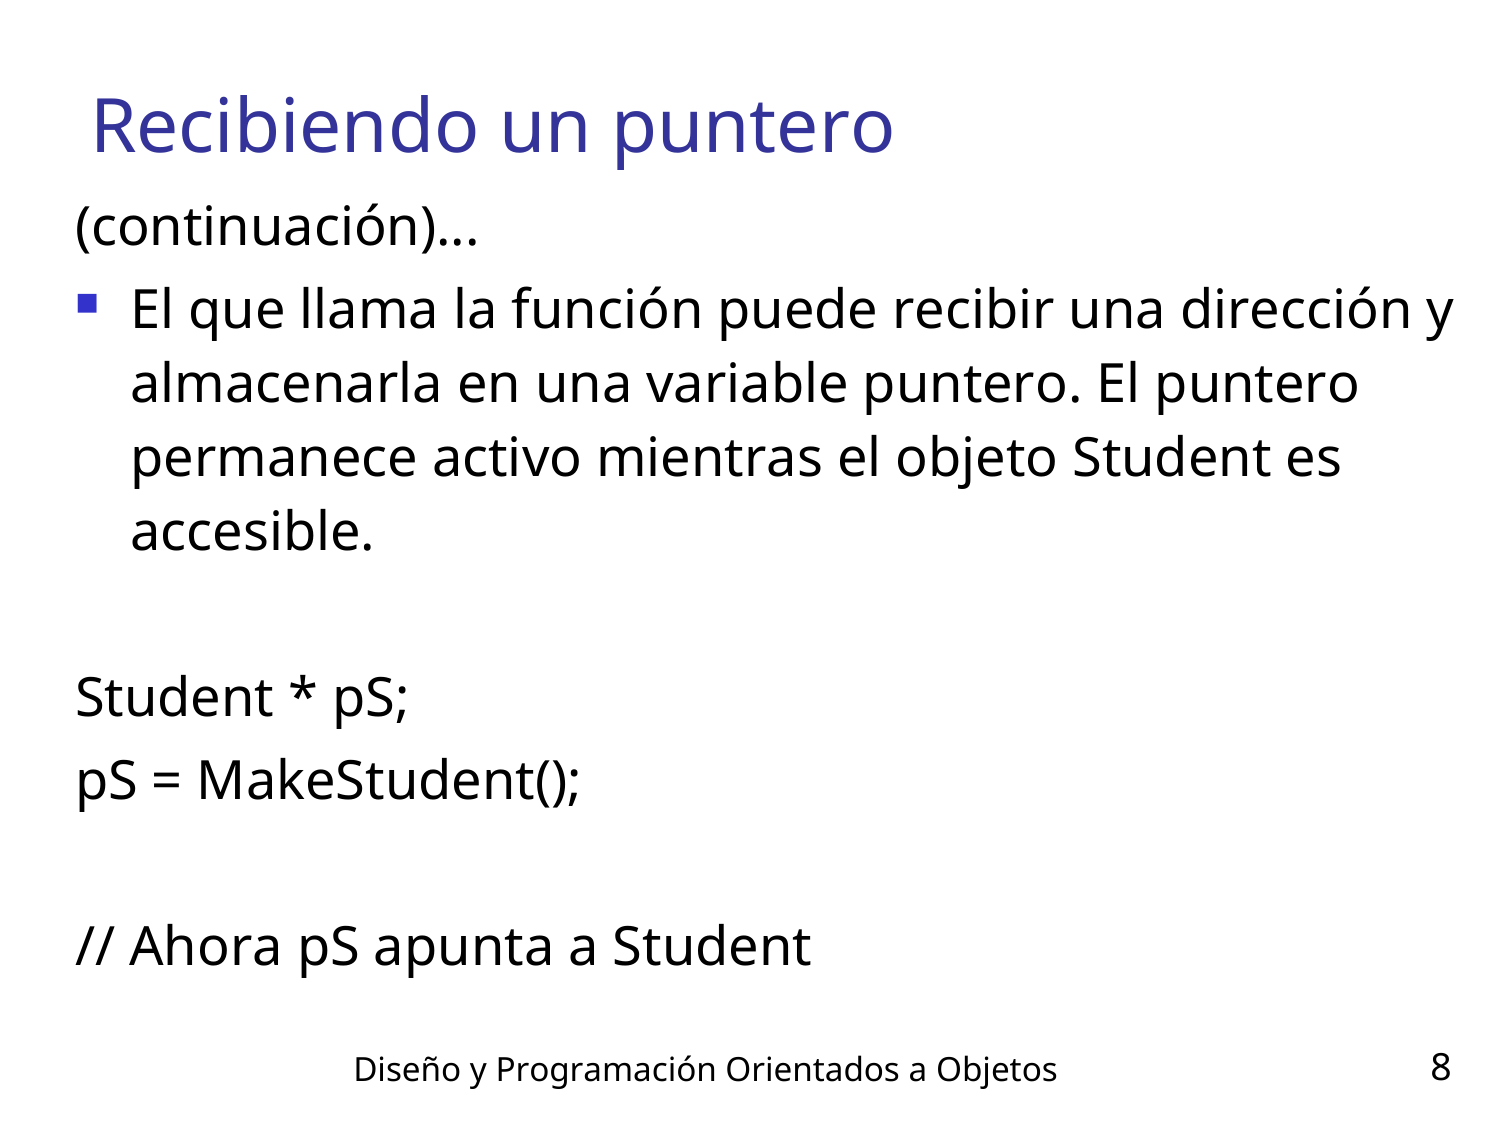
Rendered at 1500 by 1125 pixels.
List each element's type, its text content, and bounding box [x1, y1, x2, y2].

list (continuación)... El que llama la función puede recibir una dirección y almacenarla en una variable puntero. El puntero permanece activo mientras el objeto Student es accesible. Student * pS; pS = MakeStudent(); // Ahora pS apunta a Student [75, 187, 1462, 1027]
title Recibiendo un puntero [75, 4, 1466, 182]
